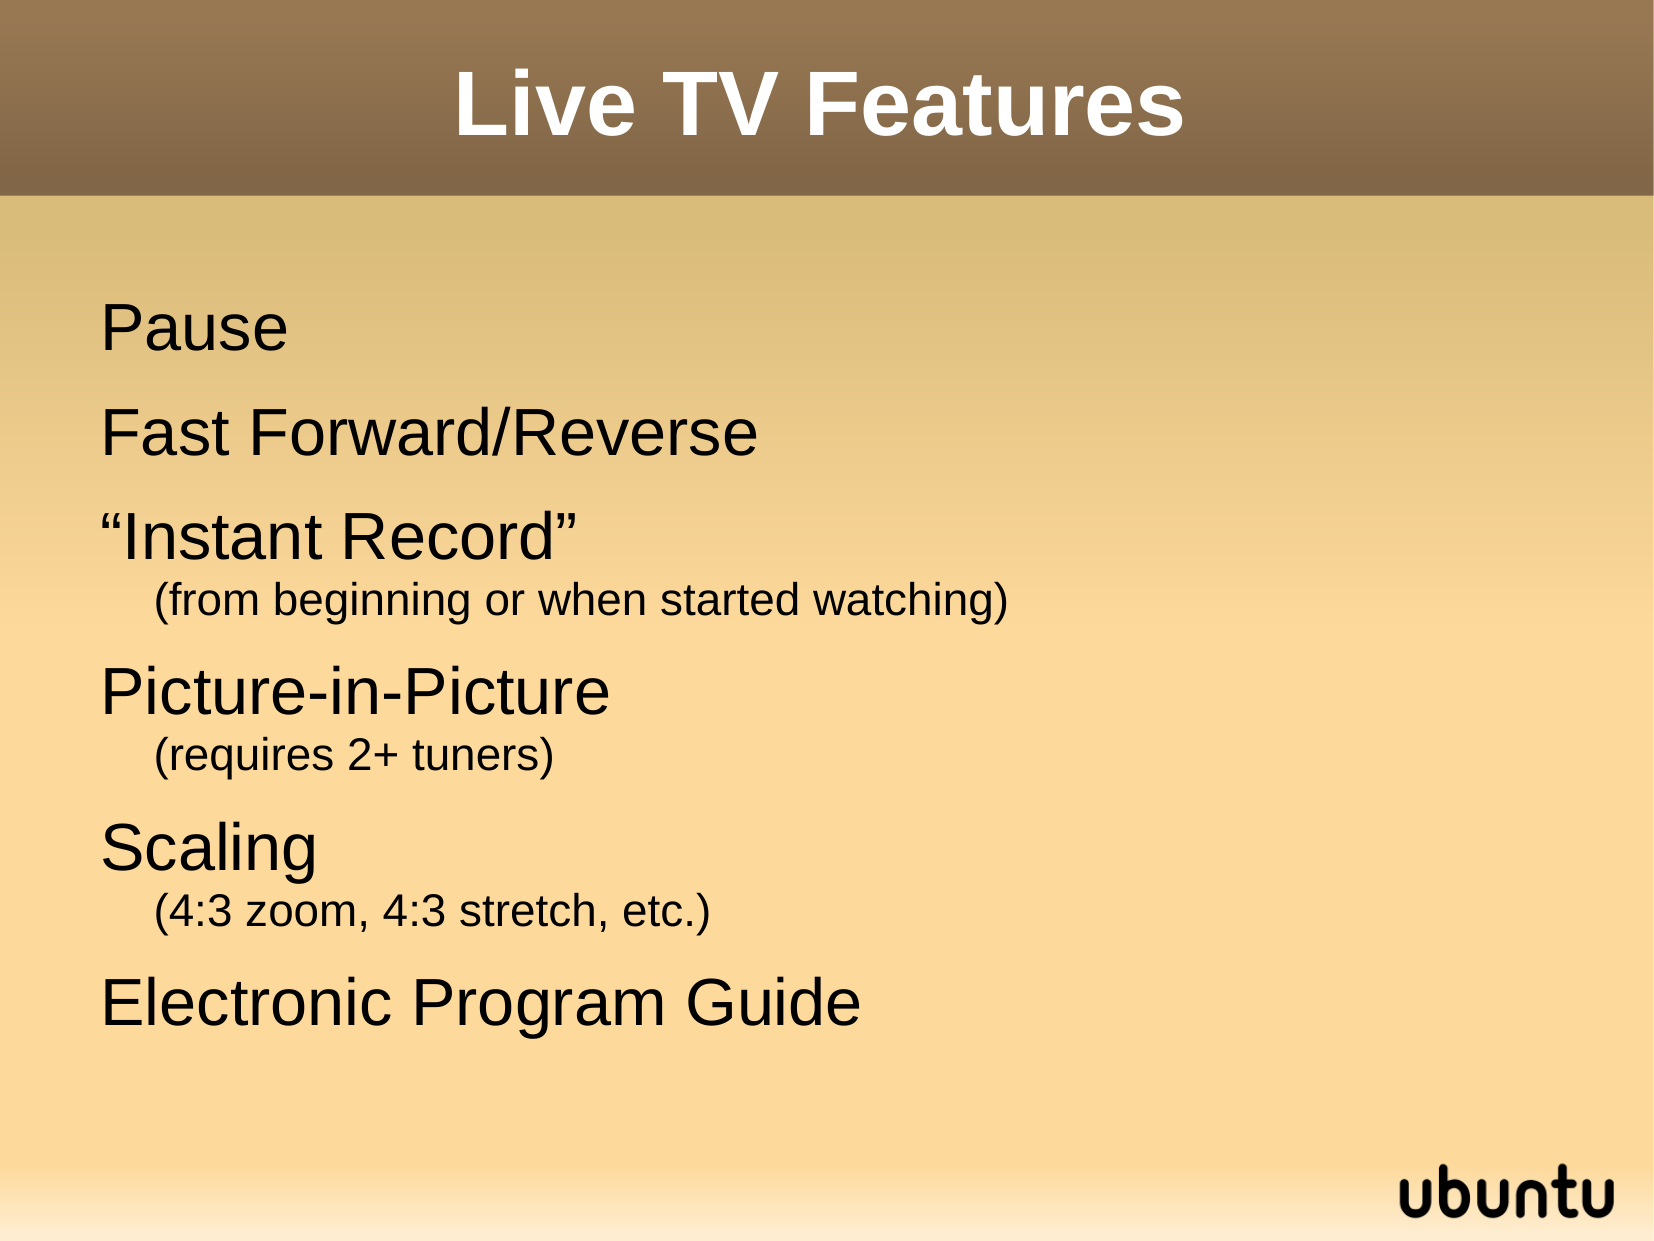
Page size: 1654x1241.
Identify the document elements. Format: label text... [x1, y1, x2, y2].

list Pause Fast Forward/Reverse “Instant Record” (from beginning or when started watching) Picture-in-Picture (requires 2+ tuners) Scaling (4:3 zoom, 4:3 stretch, etc.) Electronic Program Guide [82, 290, 1571, 1094]
title Live TV Features [76, 7, 1565, 200]
picture [0, 0, 1654, 1241]
